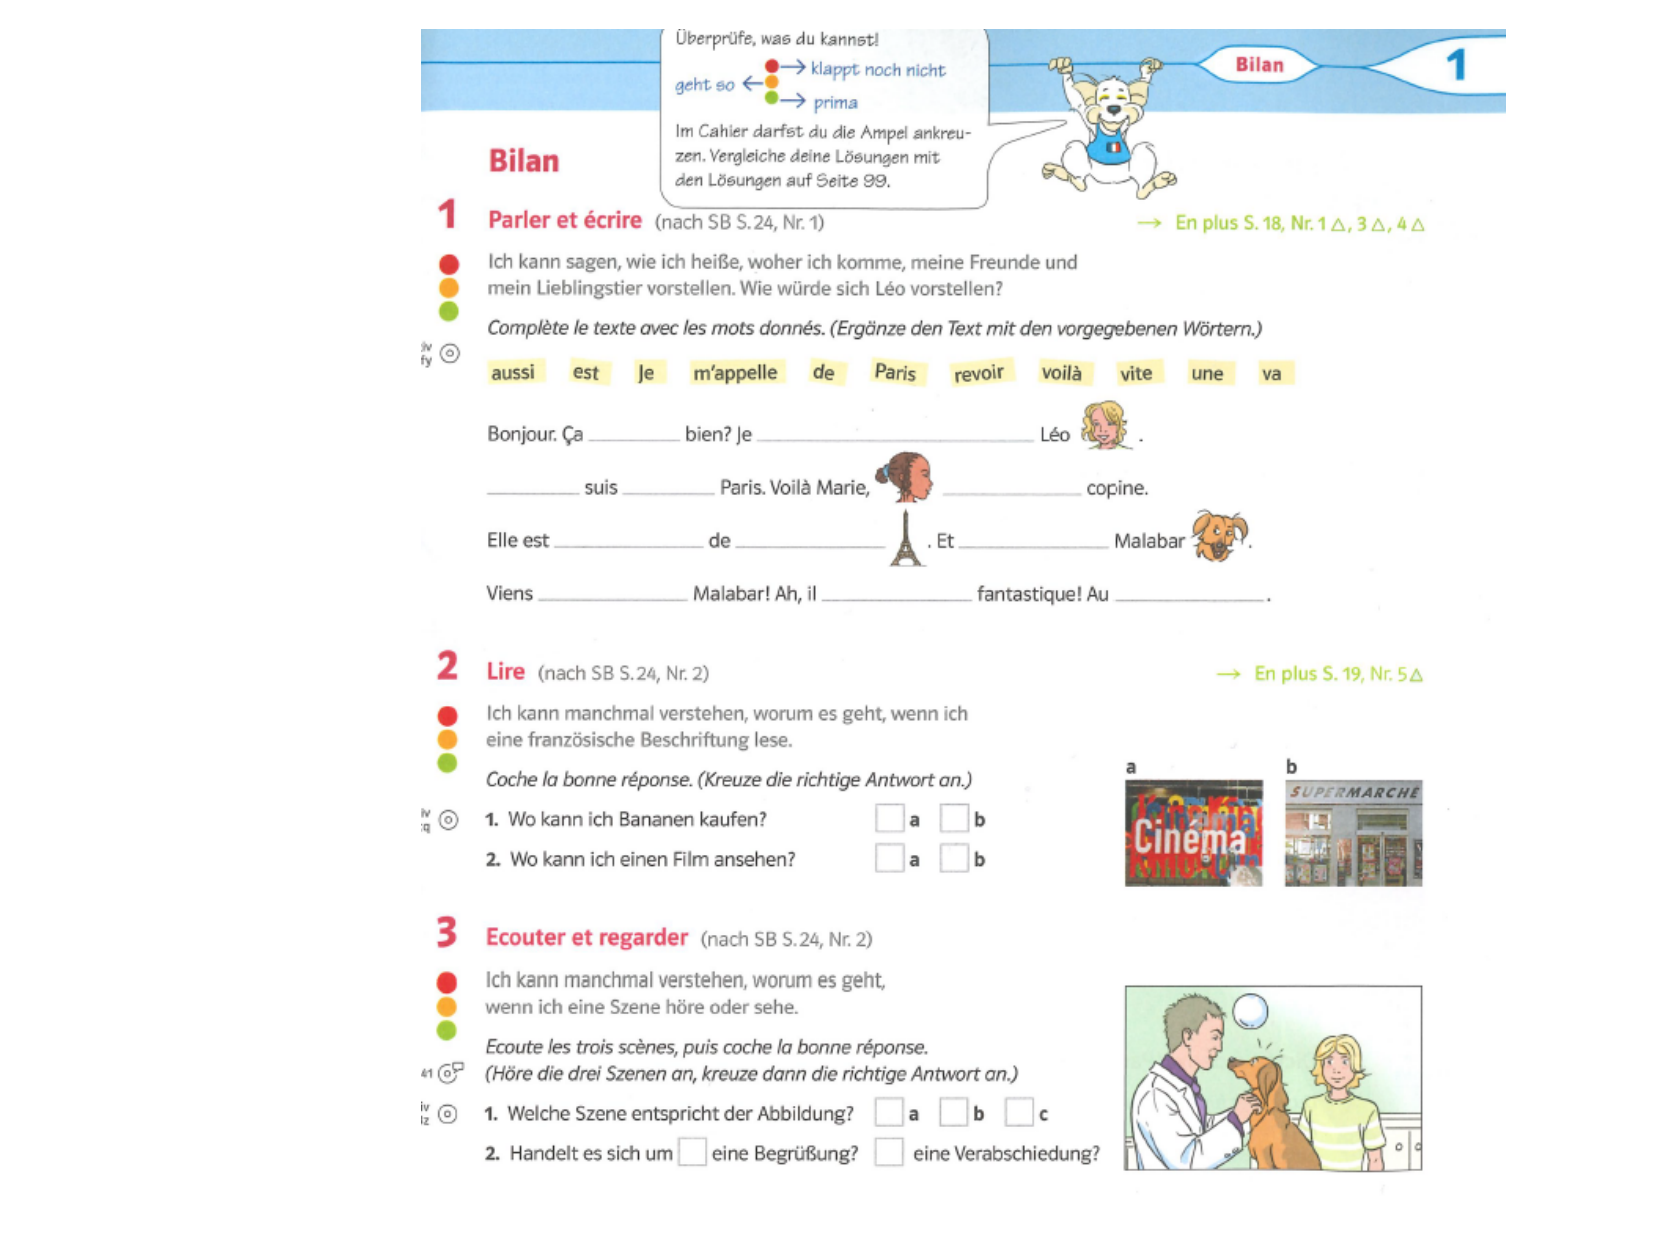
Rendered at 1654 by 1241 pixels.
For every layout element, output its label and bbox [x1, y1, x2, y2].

picture [421, 29, 1506, 1196]
